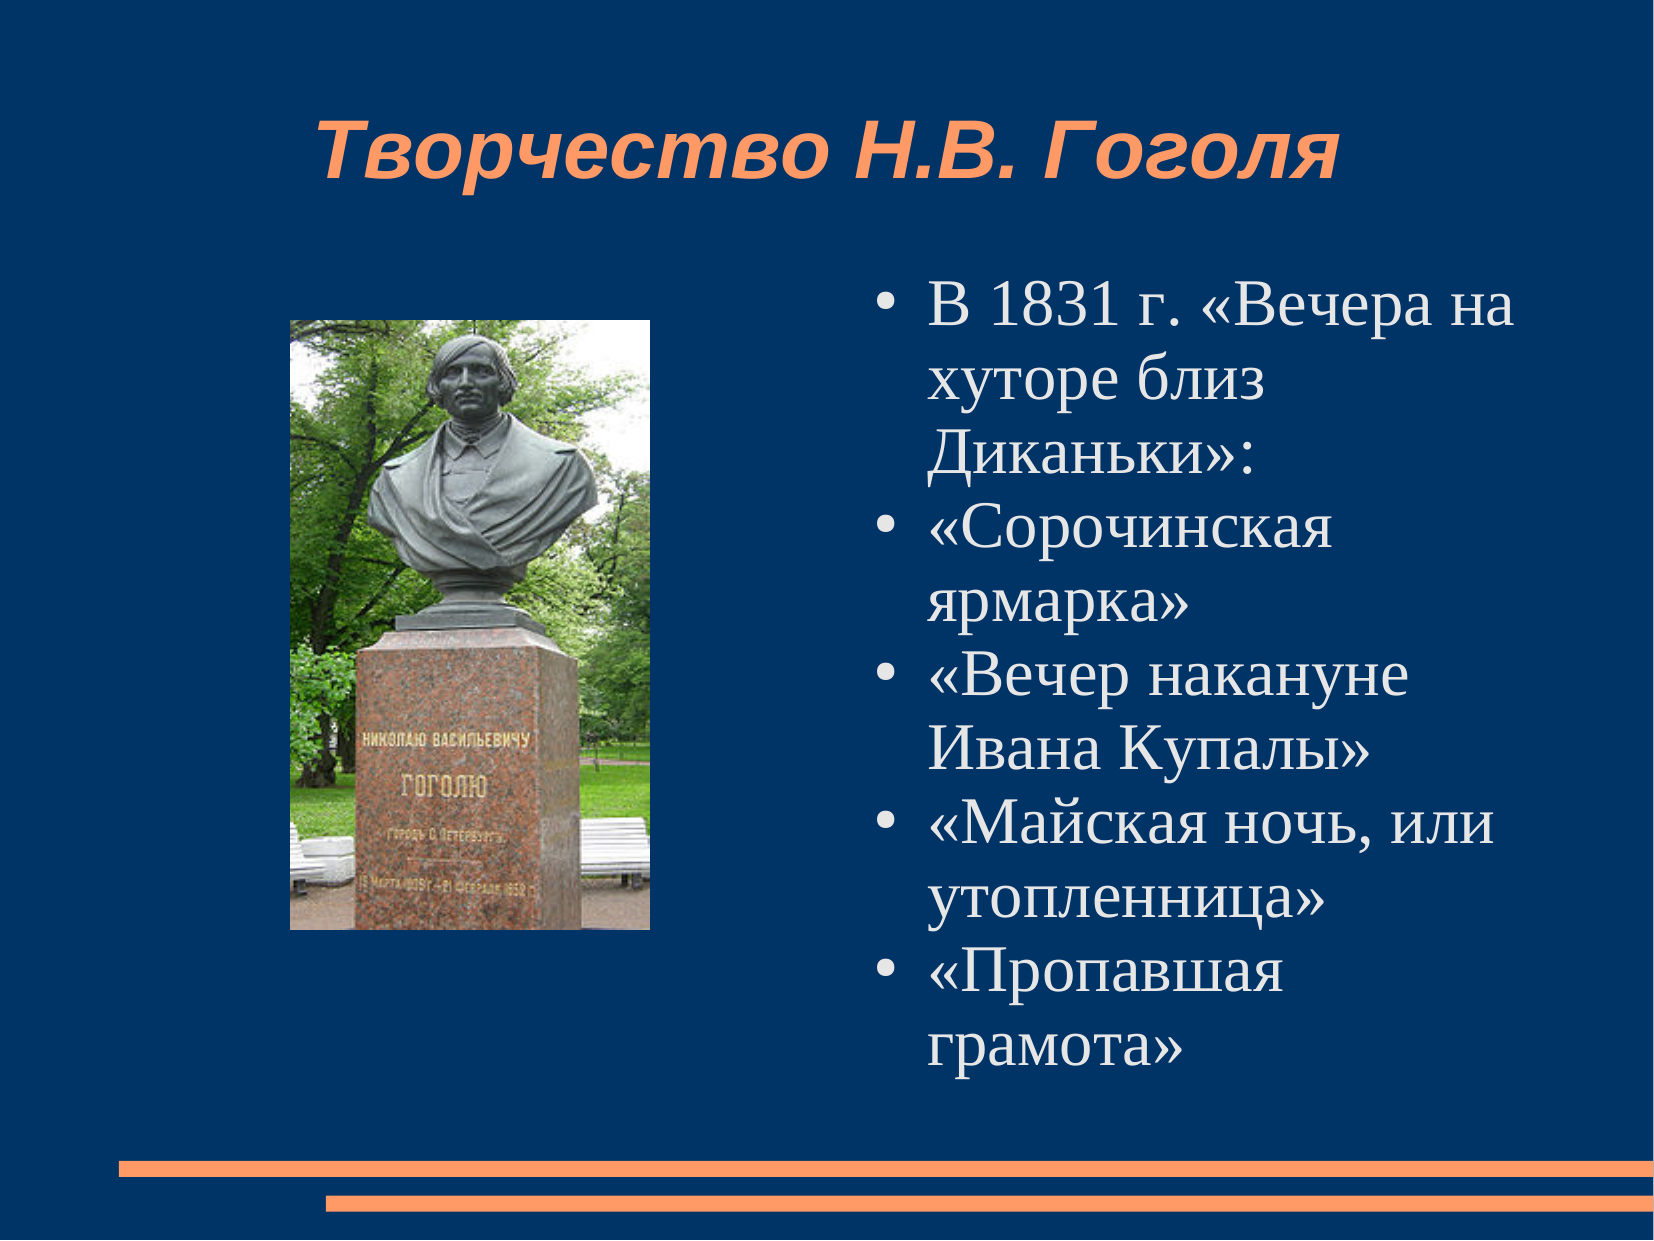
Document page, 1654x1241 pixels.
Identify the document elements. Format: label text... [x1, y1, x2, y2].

list В 1831 г. «Вечера на хуторе близ Диканьки»: «Сорочинская ярмарка» «Вечер накануне Ивана Купалы» «Майская ночь, или утопленница» «Пропавшая грамота» [857, 265, 1559, 1081]
chart [3, 206, 857, 1241]
title Творчество Н.В. Гоголя [121, 46, 1534, 254]
